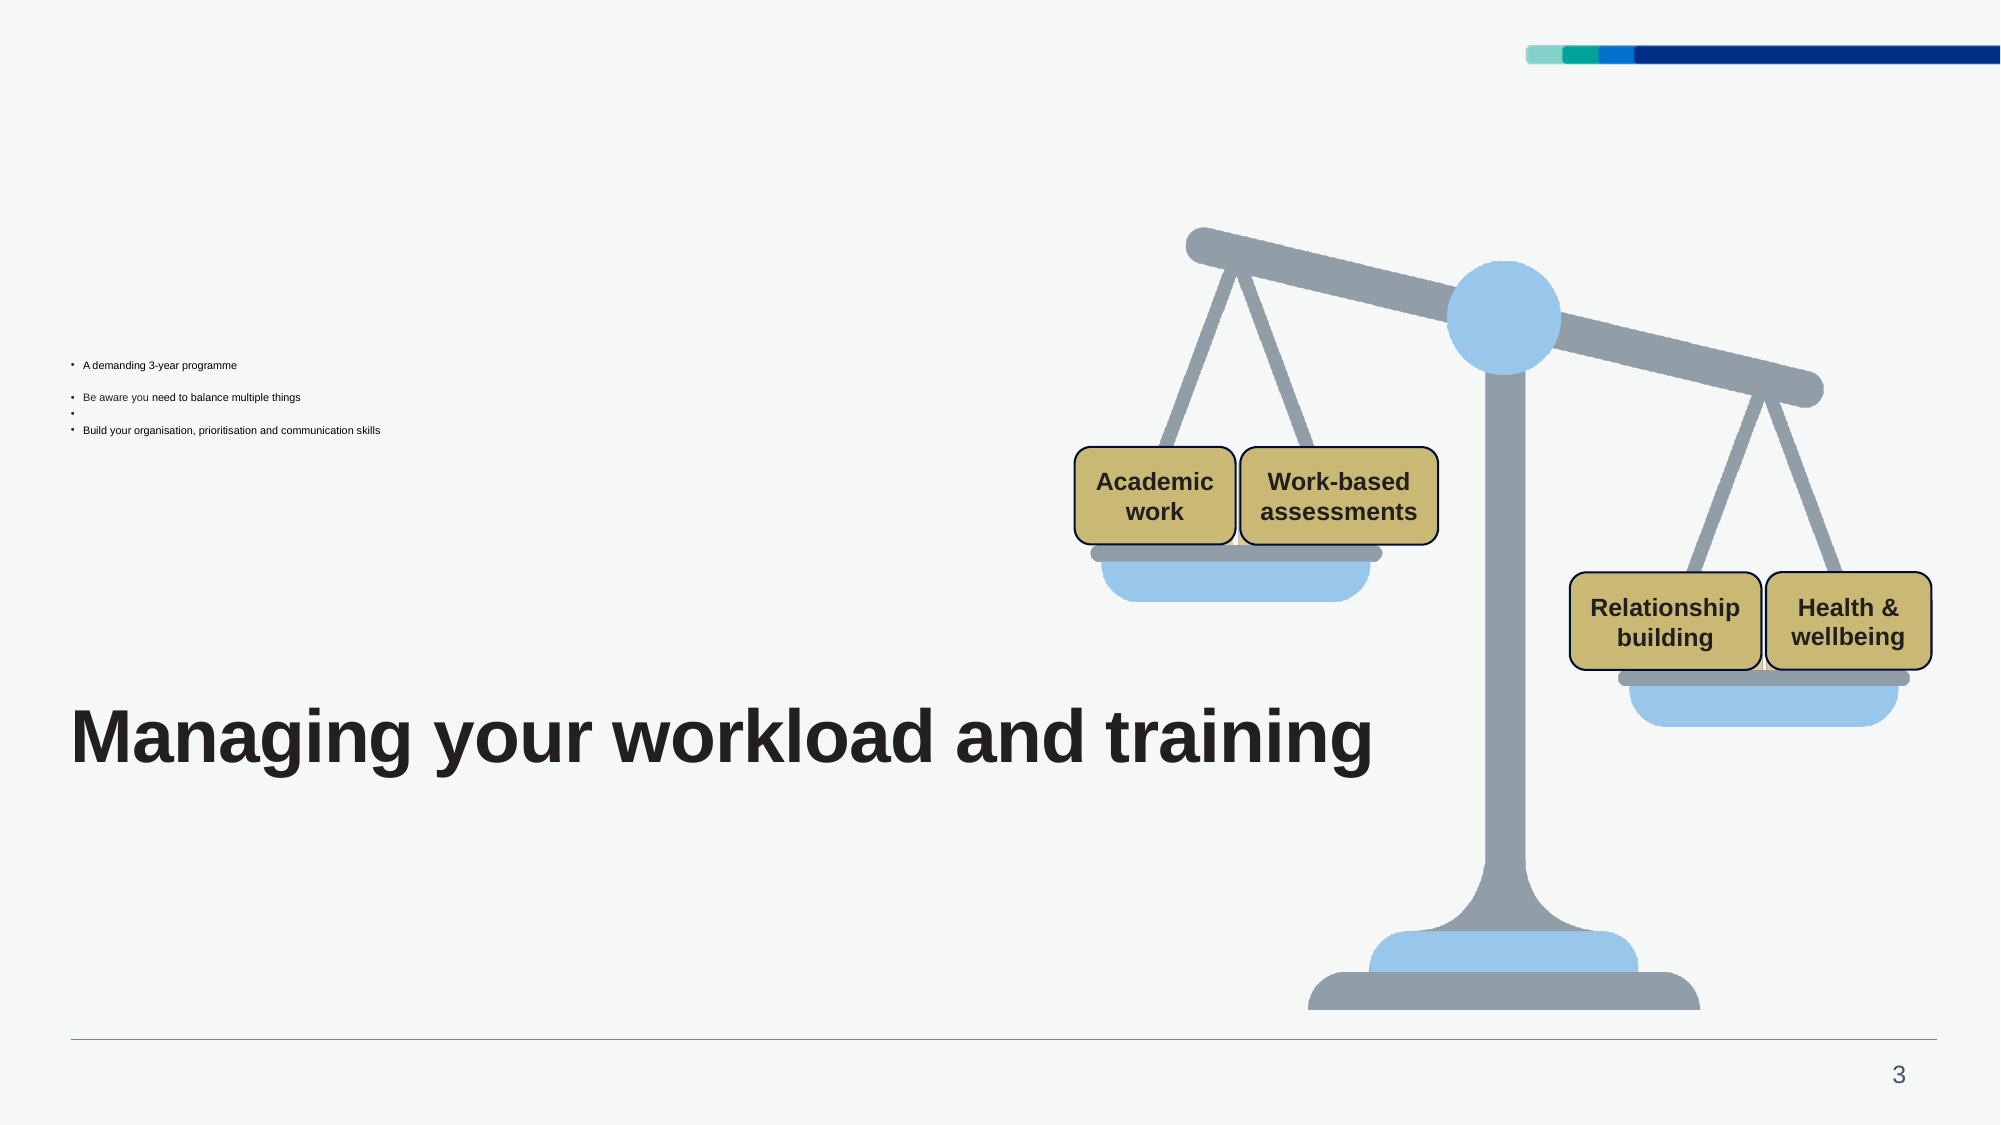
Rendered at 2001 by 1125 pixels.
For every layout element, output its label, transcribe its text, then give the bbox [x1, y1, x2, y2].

picture [1089, 226, 1910, 1010]
text_box Academic work [1074, 446, 1236, 545]
text_box Health & wellbeing [1765, 572, 1932, 670]
text_box Work-based assessments [1240, 447, 1439, 545]
title Managing your workload and training [72, 47, 1944, 190]
text_box Relationship building [1569, 572, 1762, 670]
list A demanding 3-year programme Be aware you need to balance multiple things Build your organisation, prioritisation and communication skills [78, 282, 1051, 944]
